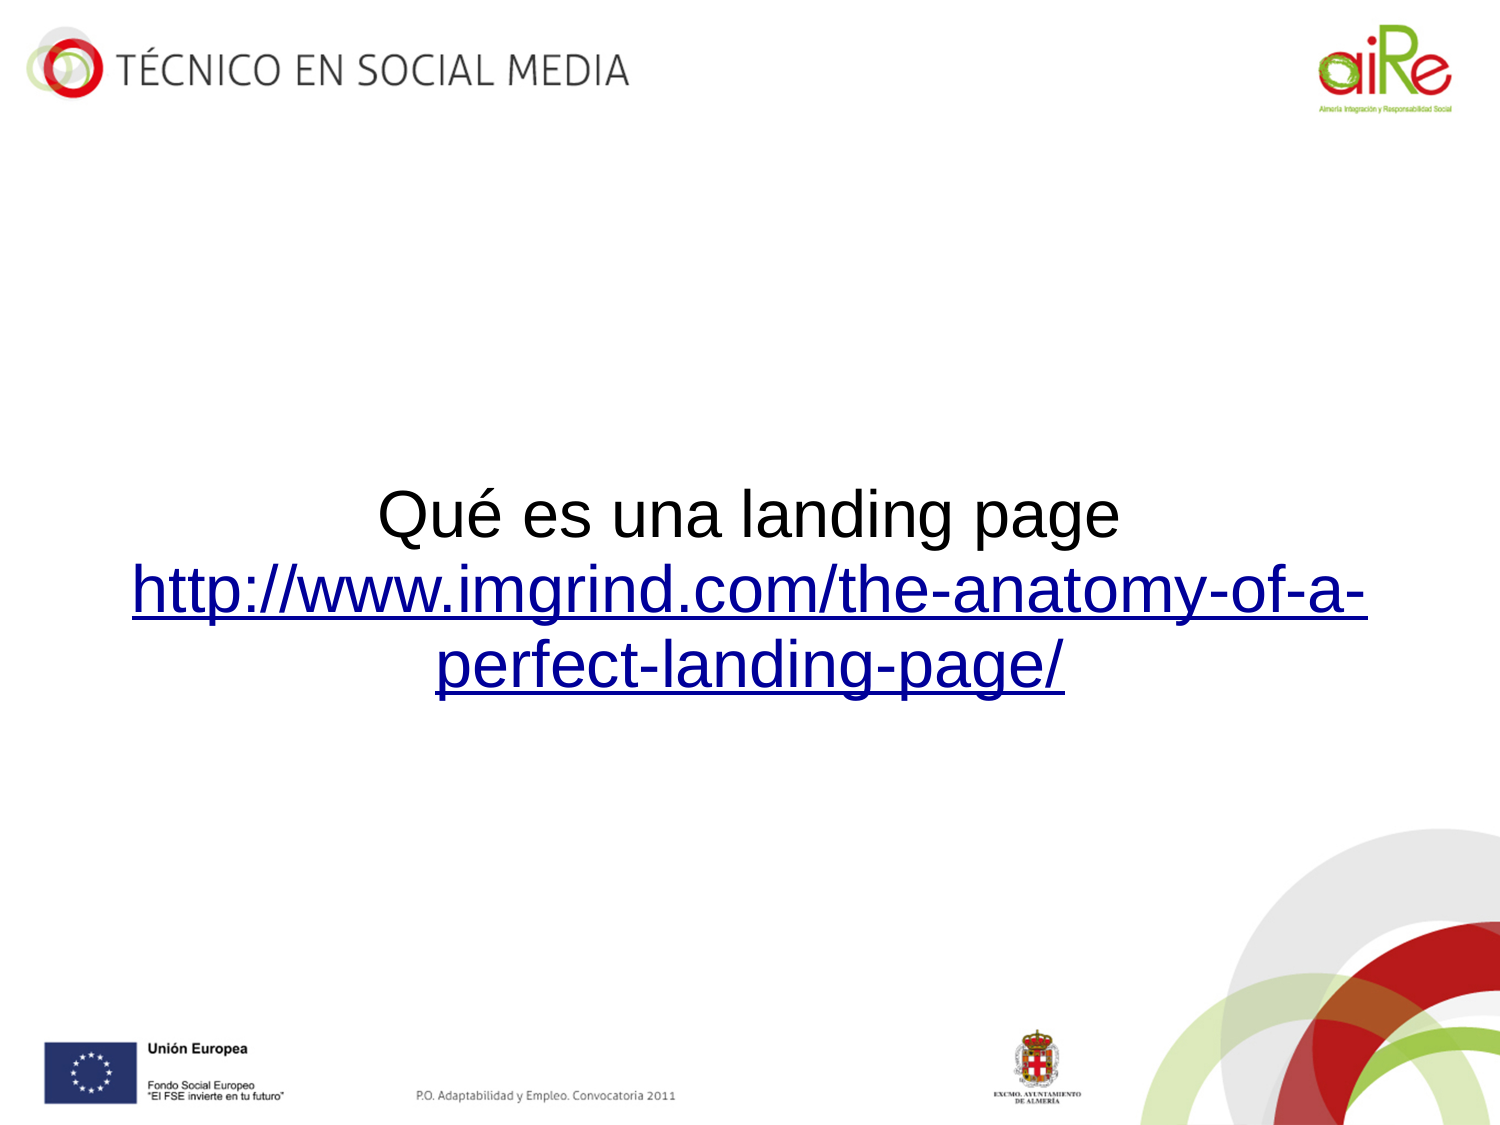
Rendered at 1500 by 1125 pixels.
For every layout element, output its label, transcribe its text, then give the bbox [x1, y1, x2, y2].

subtitle Qué es una landing page http://www.imgrind.com/the-anatomy-of-a-perfect-landing-page/ [75, 263, 1425, 916]
picture [0, 0, 1500, 1125]
